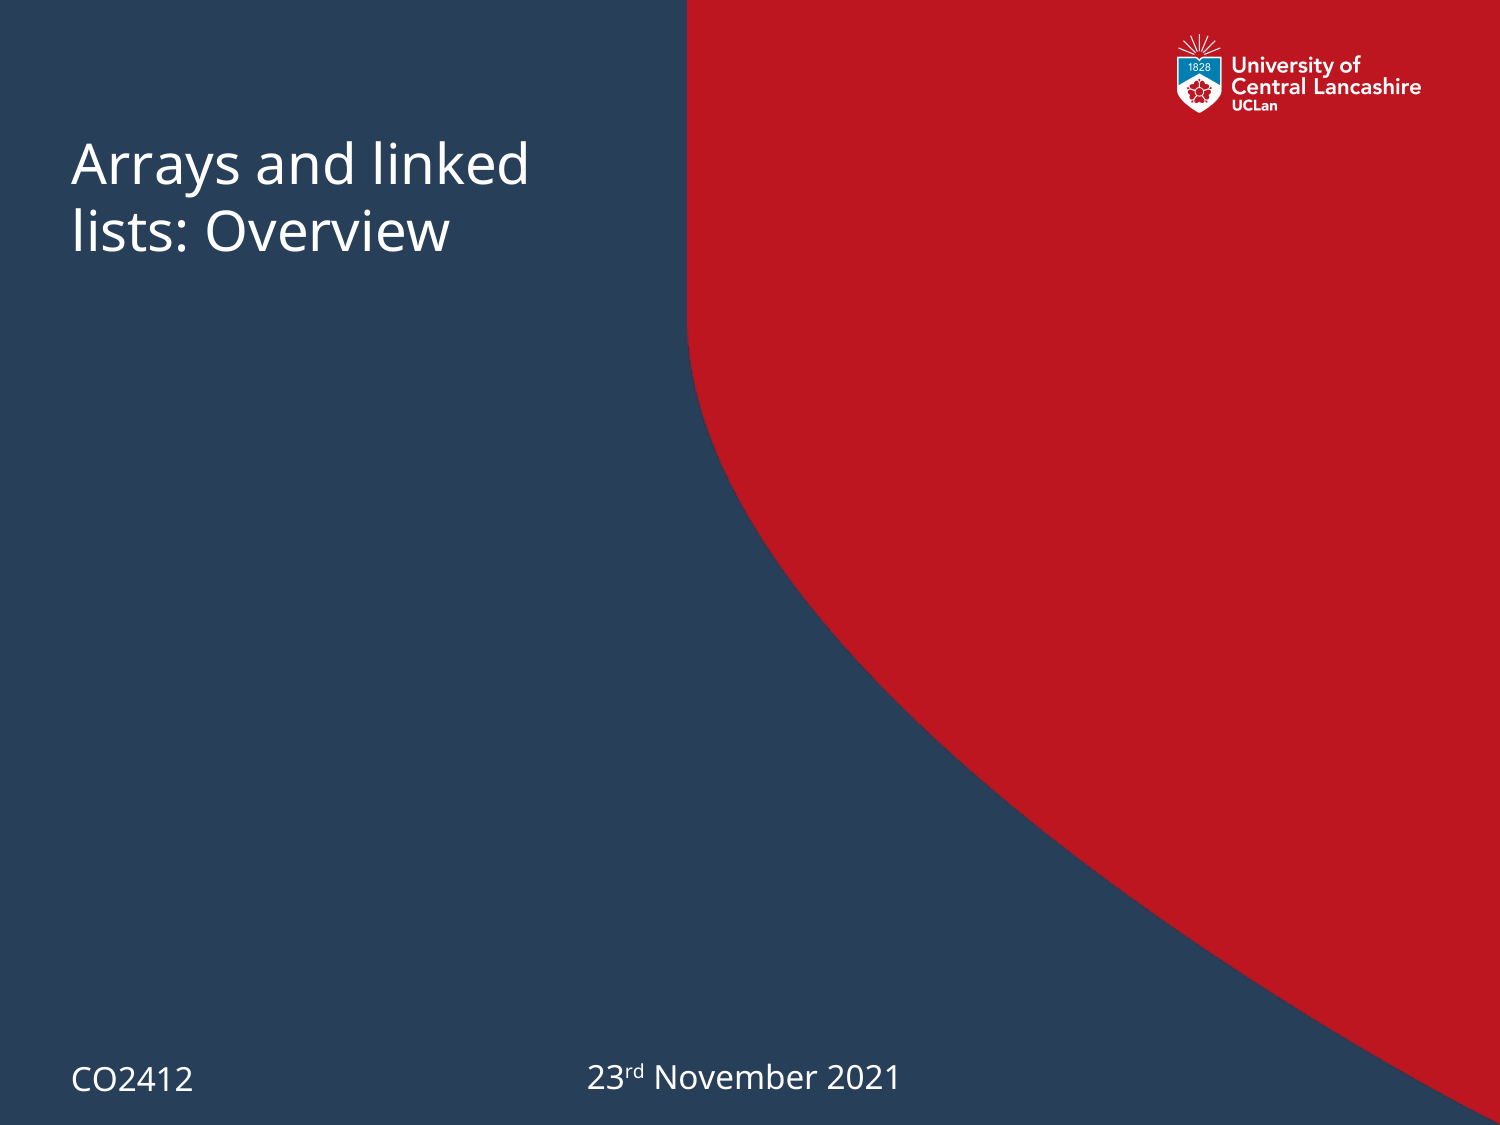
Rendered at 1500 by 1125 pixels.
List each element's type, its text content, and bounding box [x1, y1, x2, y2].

picture [687, 0, 1500, 1125]
text_box Arrays and linked lists: Overview [56, 74, 1185, 316]
